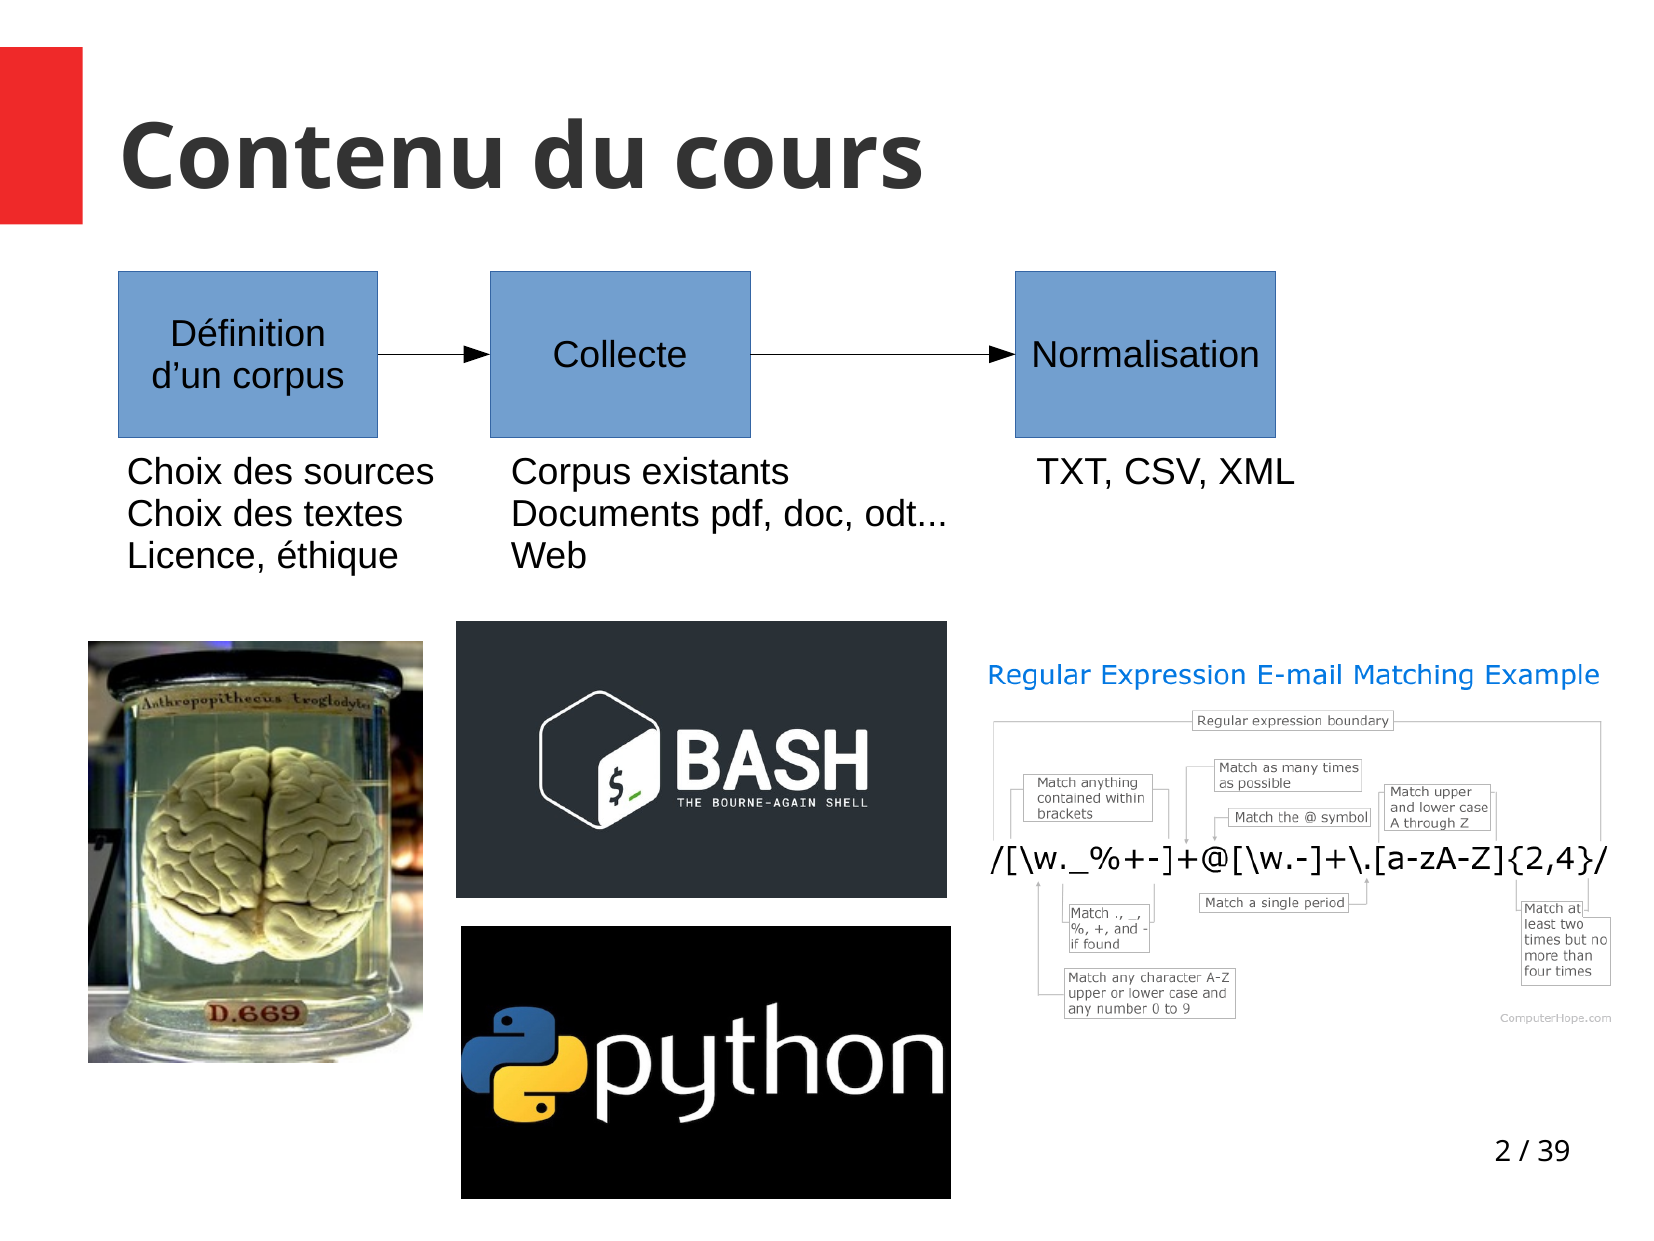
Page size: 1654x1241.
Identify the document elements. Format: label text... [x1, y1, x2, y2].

text_box Normalisation [1015, 271, 1276, 438]
text_box Corpus existants Documents pdf, doc, odt... Web [496, 442, 969, 584]
picture [88, 641, 423, 1063]
text_box TXT, CSV, XML [1021, 442, 1495, 584]
picture [980, 655, 1620, 1031]
text_box Définition d’un corpus [118, 271, 378, 438]
title Contenu du cours [118, 49, 1571, 257]
picture [456, 621, 947, 898]
picture [461, 926, 951, 1199]
text_box Collecte [490, 271, 751, 438]
text_box Choix des sources Choix des textes Licence, éthique [112, 442, 467, 584]
